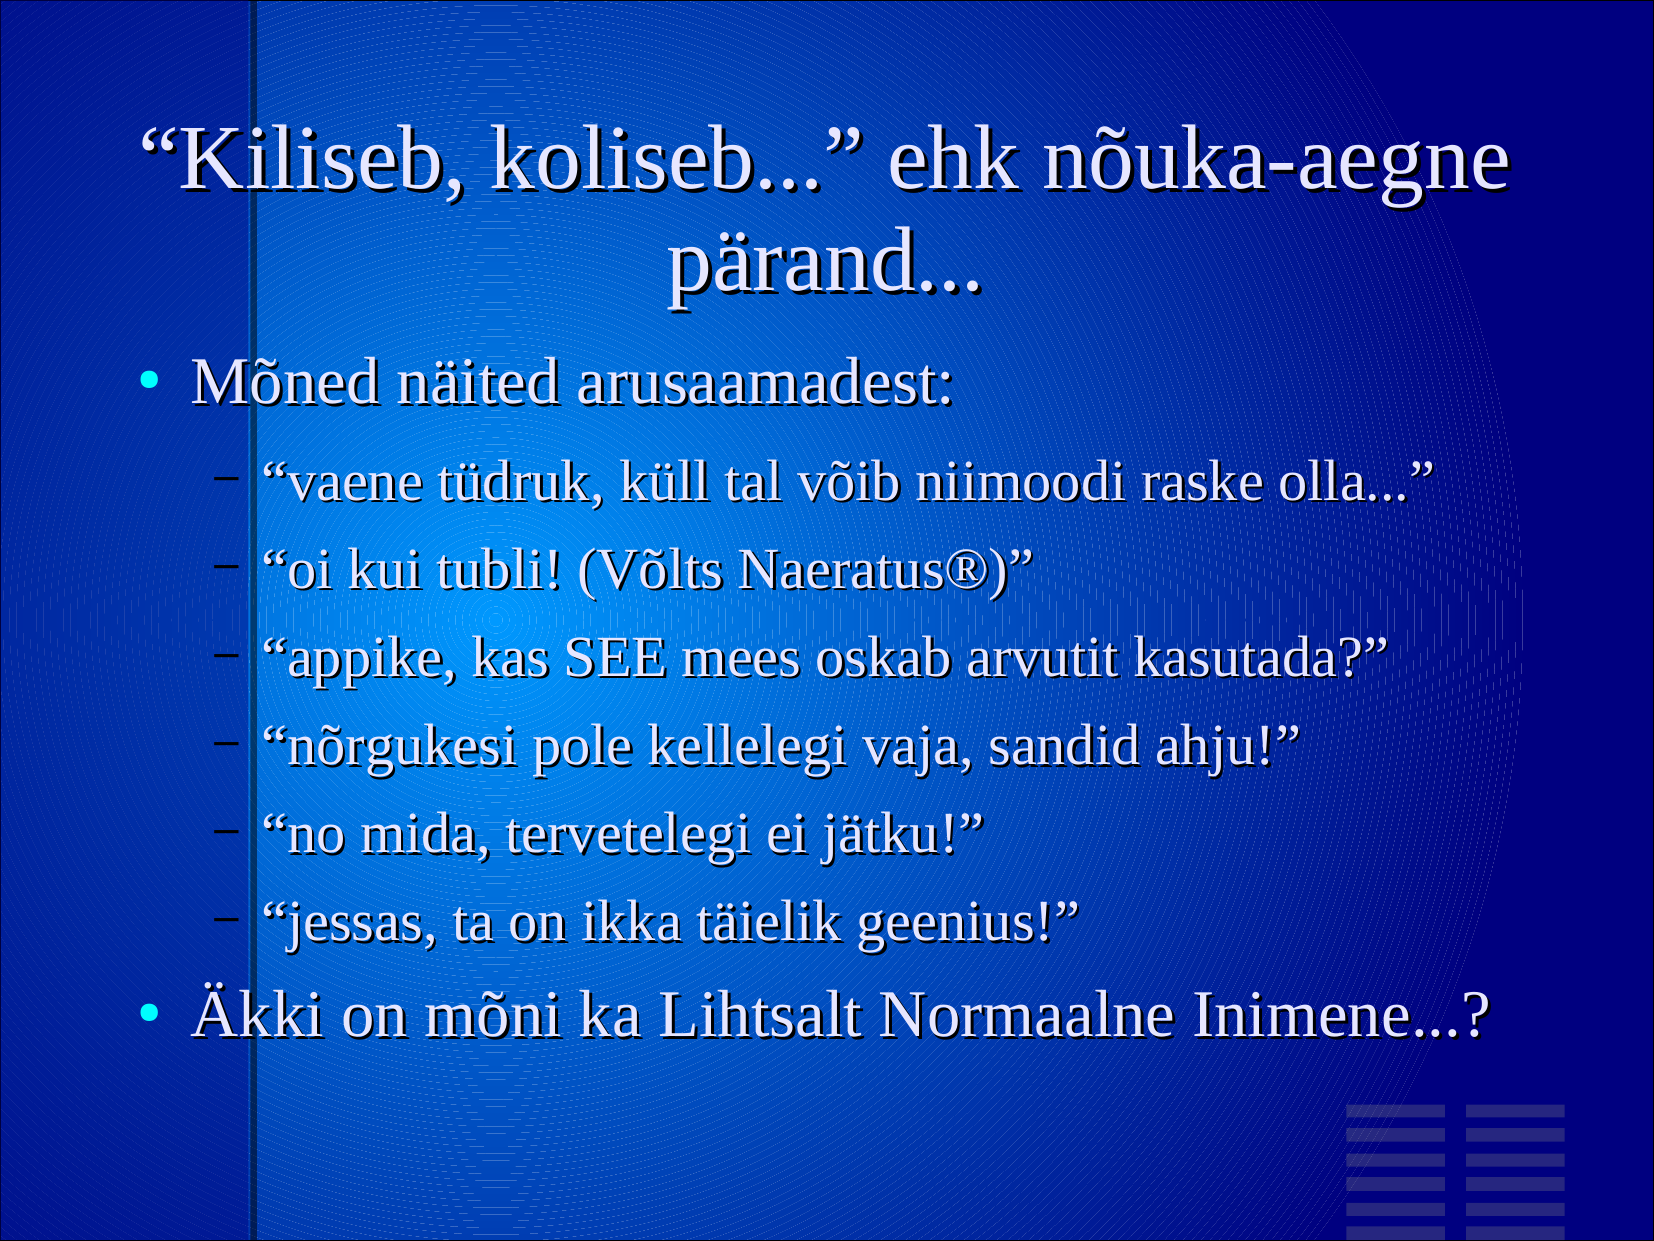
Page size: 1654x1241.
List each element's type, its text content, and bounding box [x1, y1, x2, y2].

list Mõned näited arusaamadest: “vaene tüdruk, küll tal võib niimoodi raske olla...” “oi kui tubli! (Võlts Naeratus®)” “appike, kas SEE mees oskab arvutit kasutada?” “nõrgukesi pole kellelegi vaja, sandid ahju!” “no mida, tervetelegi ei jätku!” “jessas, ta on ikka täielik geenius!” Äkki on mõni ka Lihtsalt Normaalne Inimene...? [119, 344, 1533, 1126]
title “Kiliseb, koliseb...” ehk nõuka-aegne pärand... [119, 104, 1533, 313]
